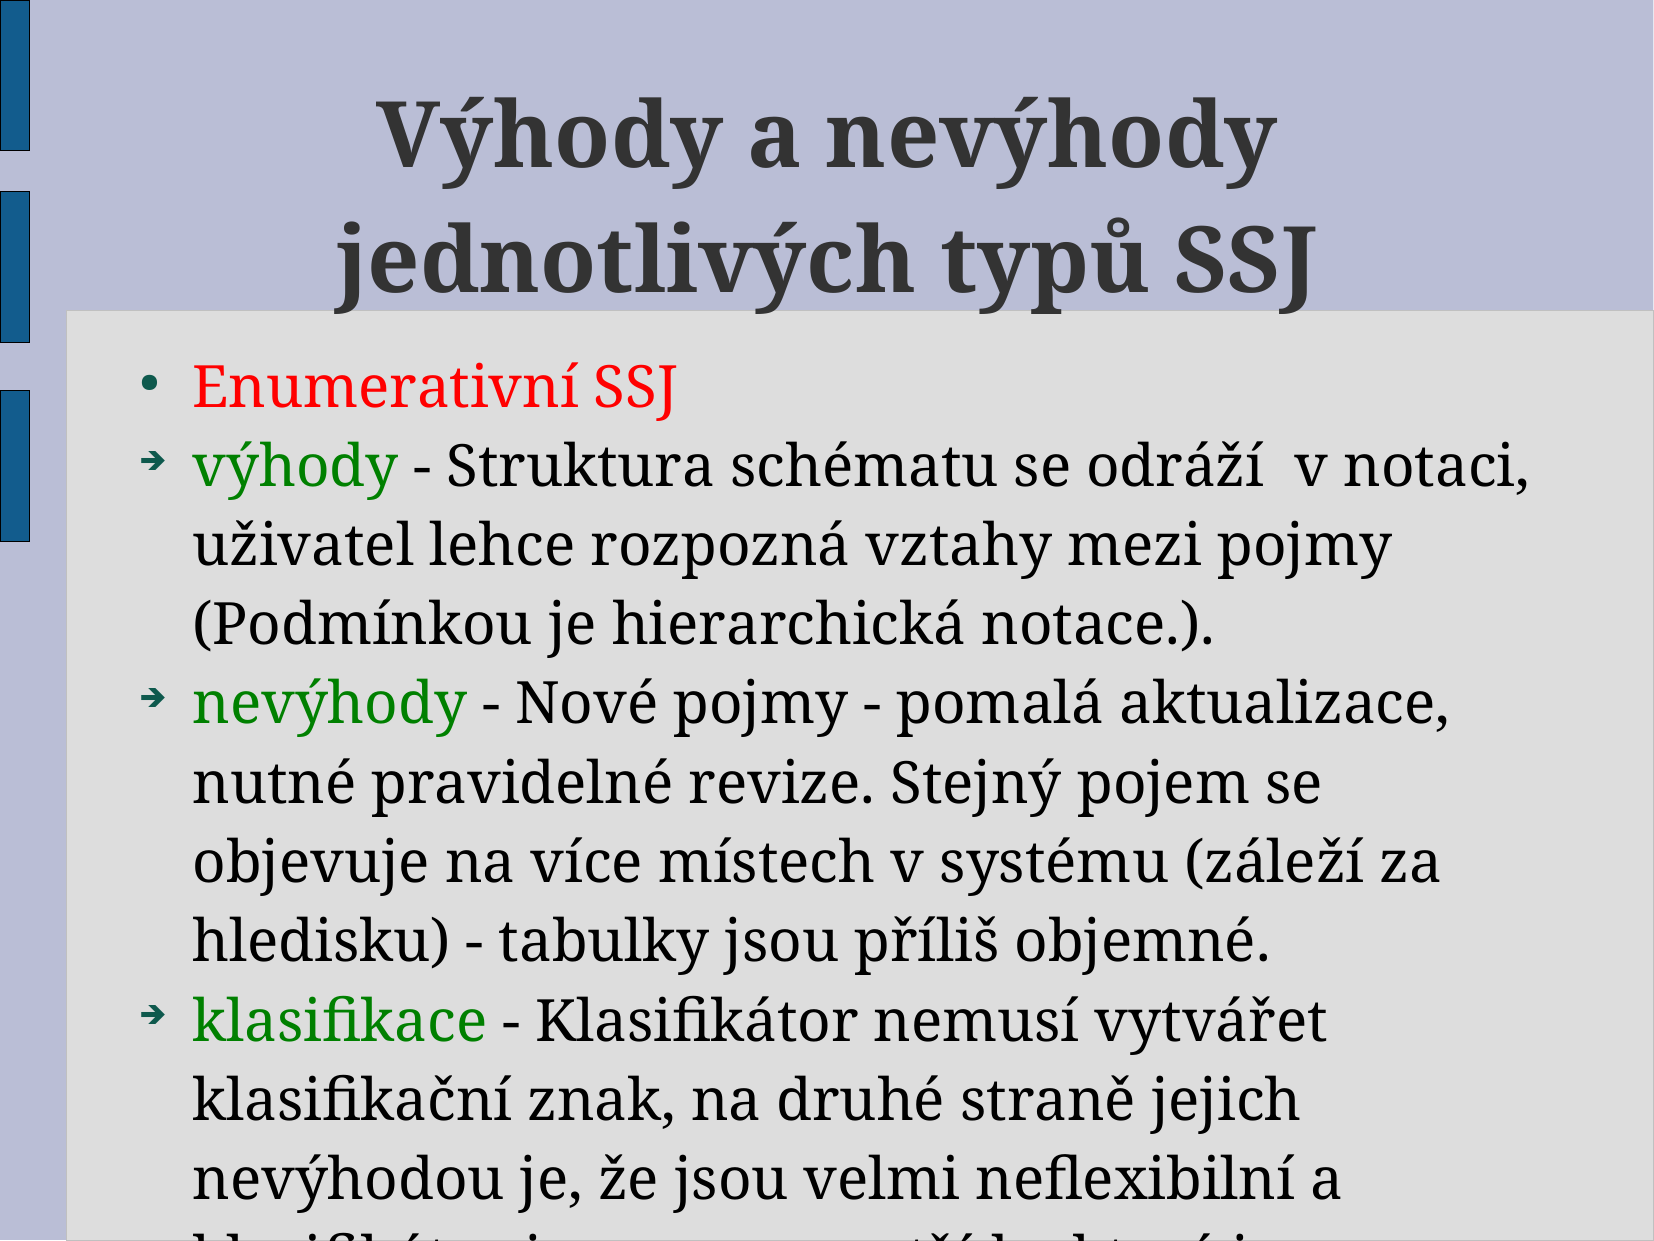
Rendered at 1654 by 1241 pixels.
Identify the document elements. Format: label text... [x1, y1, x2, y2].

title Výhody a nevýhody jednotlivých typů SSJ [121, 90, 1534, 299]
list Enumerativní SSJ výhody - Struktura schématu se odráží v notaci, uživatel lehce rozpozná vztahy mezi pojmy (Podmínkou je hierarchická notace.). nevýhody - Nové pojmy - pomalá aktualizace, nutné pravidelné revize. Stejný pojem se objevuje na více místech v systému (záleží za hledisku) - tabulky jsou příliš objemné. klasifikace - Klasifikátor nemusí vytvářet klasifikační znak, na druhé straně jejich nevýhodou je, že jsou velmi neflexibilní a klasifikátor je omezen na třídy, které jsou vyjmenovány. (Chowdhury, 2007, s. 76 - 77) [121, 344, 1534, 1194]
